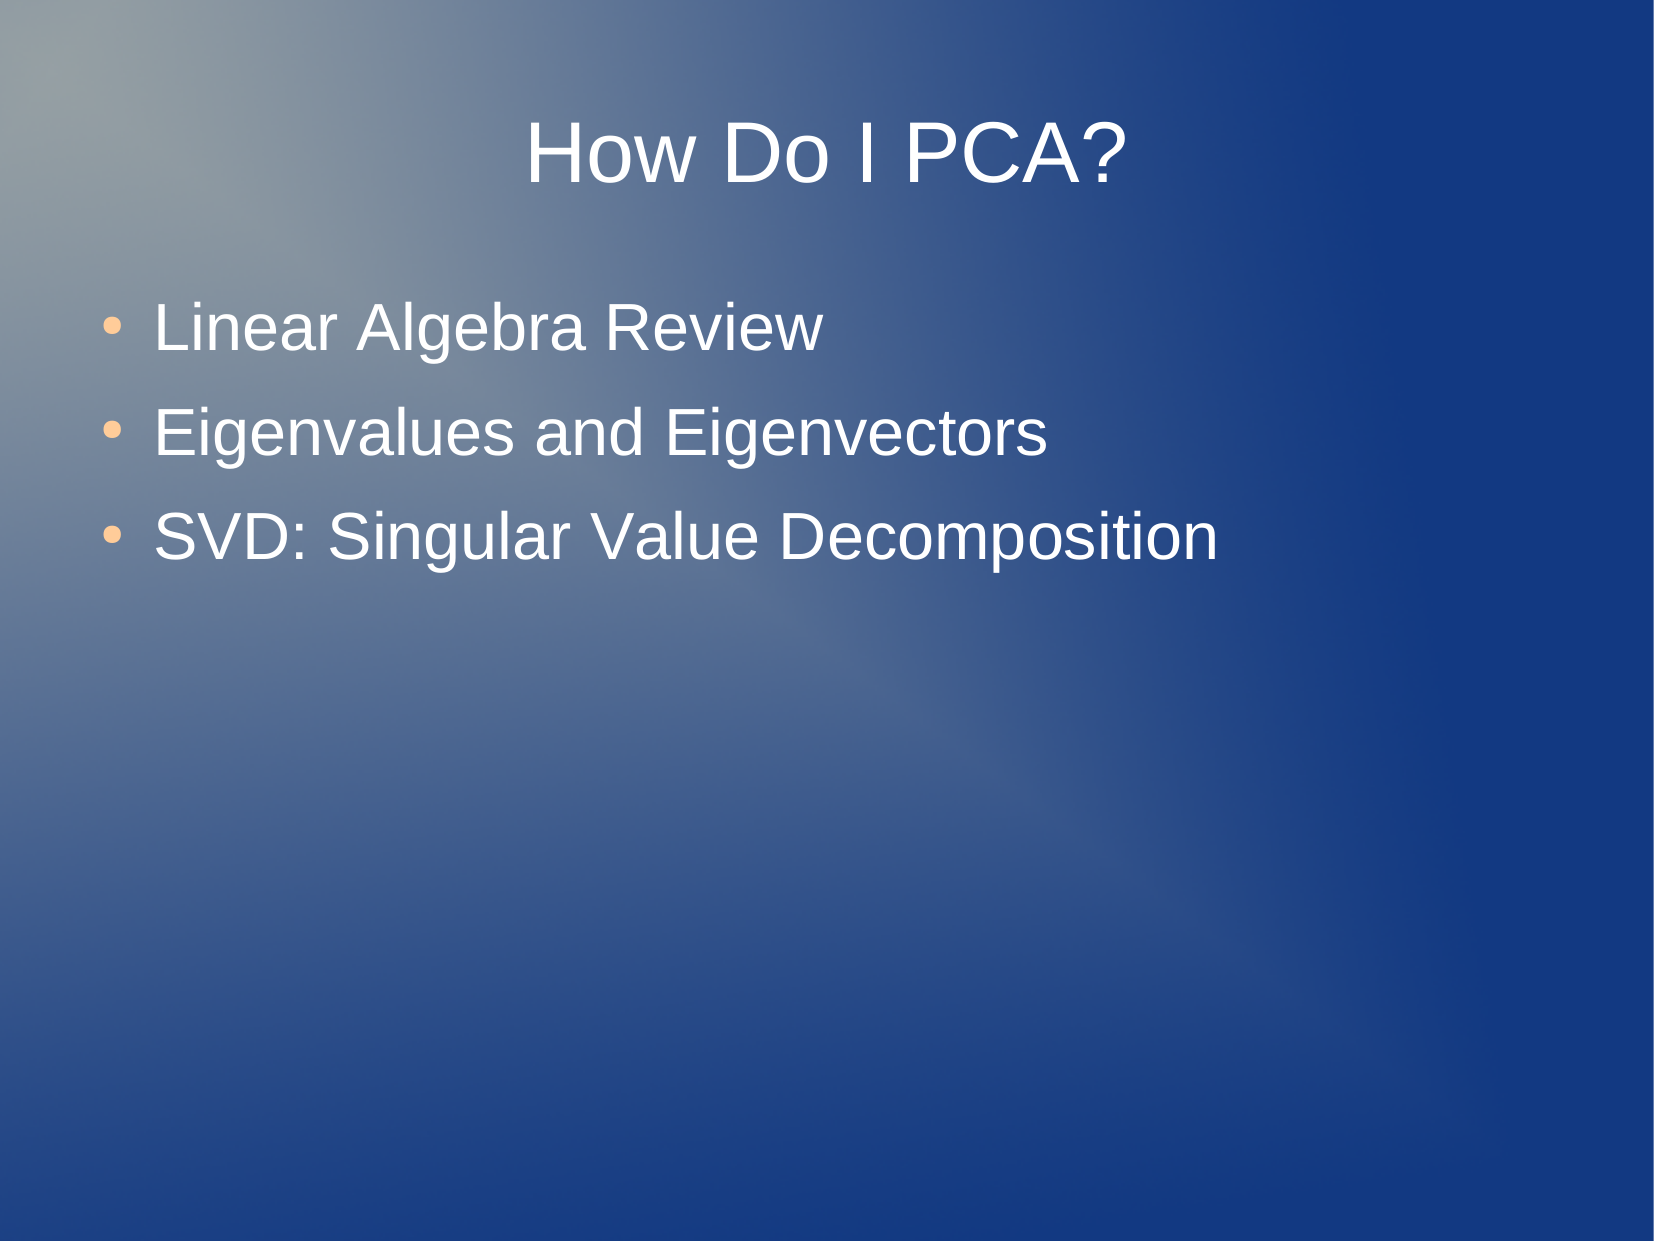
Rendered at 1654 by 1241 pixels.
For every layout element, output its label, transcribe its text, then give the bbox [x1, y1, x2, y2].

list Linear Algebra Review Eigenvalues and Eigenvectors SVD: Singular Value Decomposition [82, 290, 1571, 1109]
title How Do I PCA? [82, 49, 1571, 257]
picture [0, 0, 1654, 1241]
